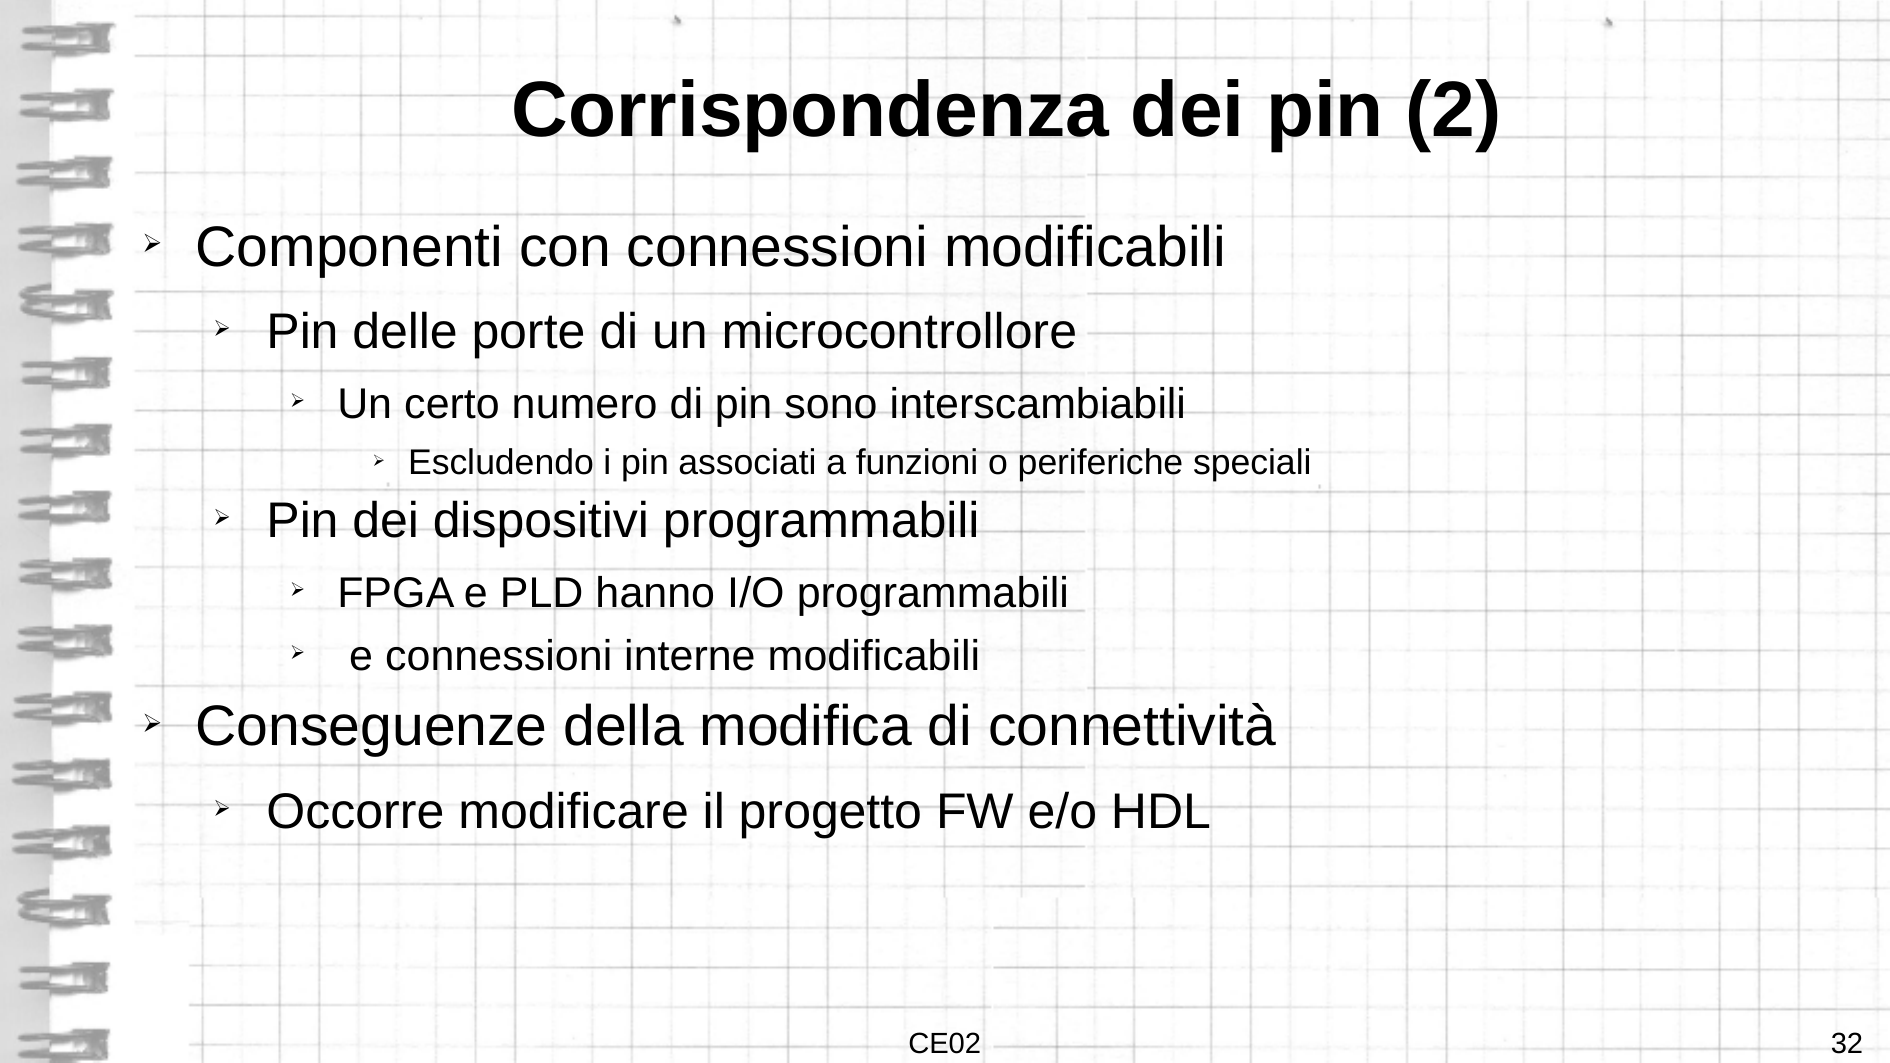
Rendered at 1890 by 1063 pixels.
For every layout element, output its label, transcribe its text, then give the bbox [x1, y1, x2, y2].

list Componenti con connessioni modificabili Pin delle porte di un microcontrollore Un certo numero di pin sono interscambiabili Escludendo i pin associati a funzioni o periferiche speciali Pin dei dispositivi programmabili FPGA e PLD hanno I/O programmabili e connessioni interne modificabili Conseguenze della modifica di connettività Occorre modificare il progetto FW e/o HDL [124, 214, 1890, 839]
title Corrispondenza dei pin (2) [124, 20, 1890, 198]
picture [0, 0, 1890, 1063]
